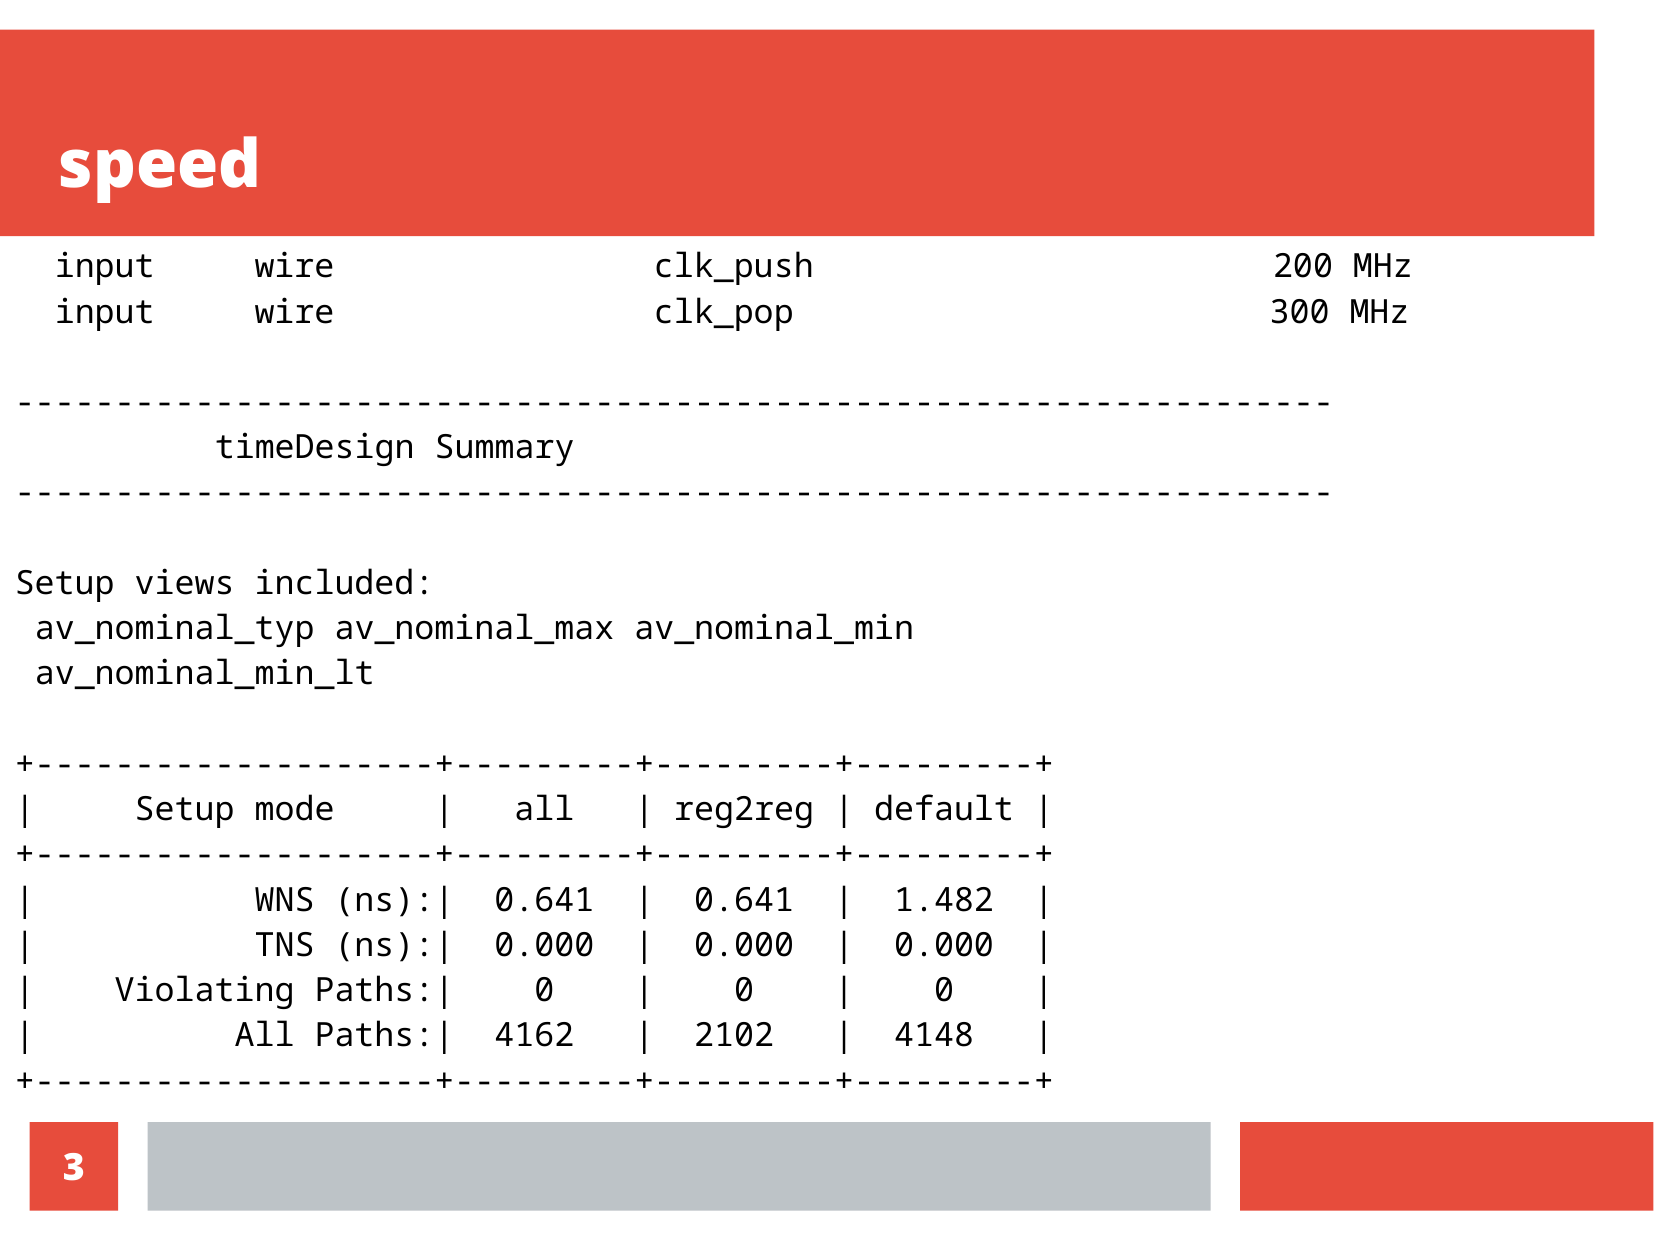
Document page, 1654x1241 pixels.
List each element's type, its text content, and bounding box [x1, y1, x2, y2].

text_box input wire clk_push 200 MHz input wire clk_pop 300 MHz ------------------------------------------------------------------ timeDesign Summary ------------------------------------------------------------------ Setup views included: av_nominal_typ av_nominal_max av_nominal_min av_nominal_min_lt +--------------------+---------+---------+---------+ | Setup mode | all | reg2reg | default | +--------------------+---------+---------+---------+ | WNS (ns):| 0.641 | 0.641 | 1.482 | | TNS (ns):| 0.000 | 0.000 | 0.000 | | Violating Paths:| 0 | 0 | 0 | | All Paths:| 4162 | 2102 | 4148 | +--------------------+---------+---------+---------+ [0, 234, 1654, 1077]
title speed [59, 59, 1595, 207]
